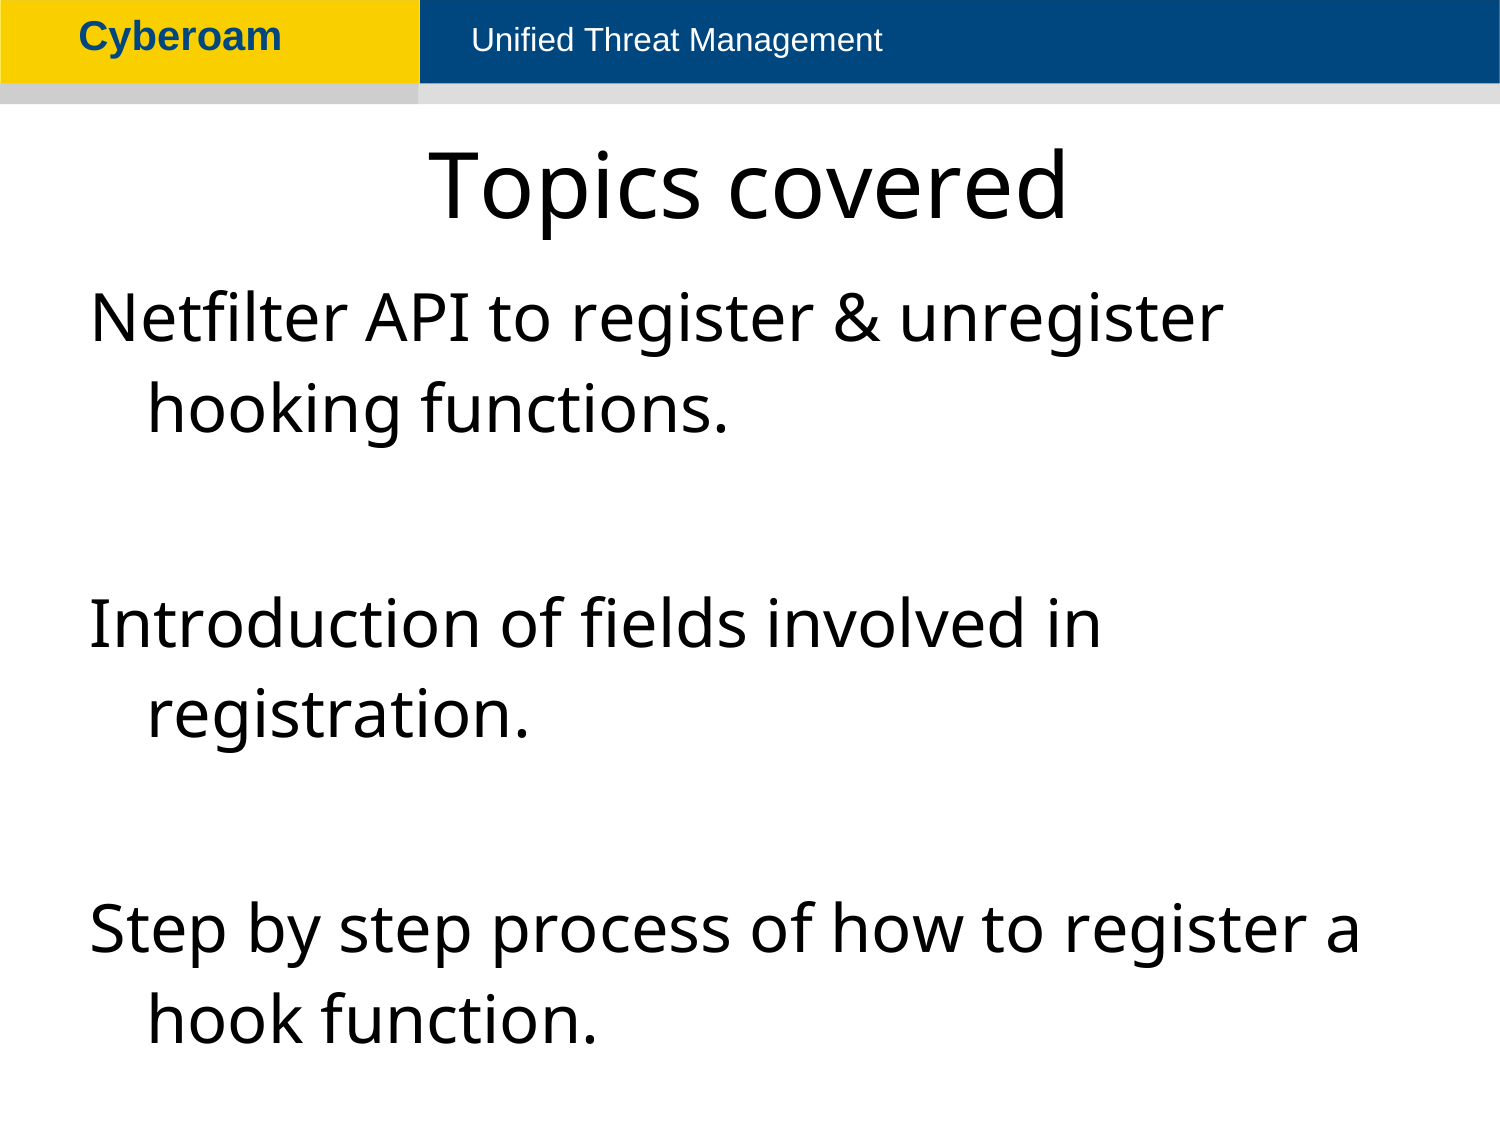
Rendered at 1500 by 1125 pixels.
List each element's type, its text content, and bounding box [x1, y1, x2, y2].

list Netfilter API to register & unregister hooking functions. Introduction of fields involved in registration. Step by step process of how to register a hook function. [75, 262, 1426, 1006]
picture [0, 0, 1500, 83]
title Topics covered [75, 112, 1426, 240]
